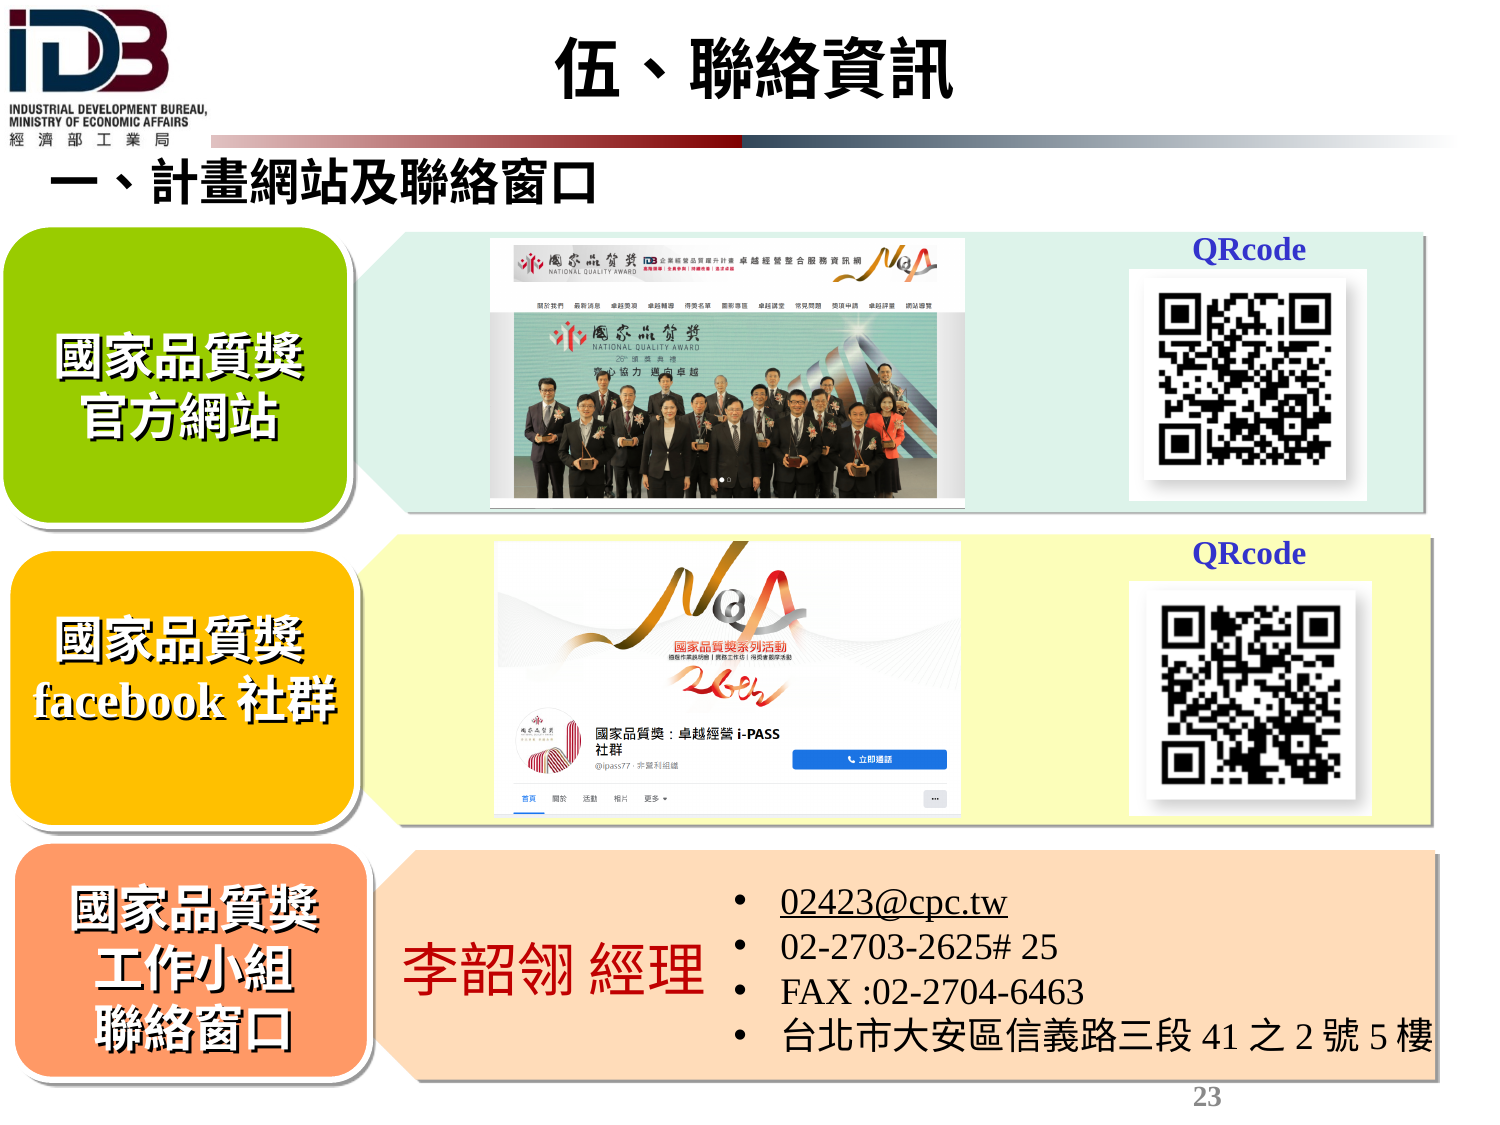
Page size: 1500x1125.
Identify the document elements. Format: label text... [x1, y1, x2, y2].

text_box 23 [1177, 1064, 1500, 1125]
text_box [19, 1064, 362, 1080]
picture [494, 541, 961, 818]
text_box 國家品質獎facebook社群 [4, 600, 366, 735]
text_box QRcode [1177, 523, 1324, 579]
text_box 李韶翎 經理 [386, 926, 719, 1011]
picture [1129, 270, 1367, 502]
text_box [7, 534, 1431, 829]
text_box 國家品質獎 工作小組 聯絡窗口 [0, 869, 388, 1064]
picture [490, 238, 965, 509]
text_box [388, 1011, 1436, 1080]
text_box 02423@cpc.tw 02-2703-2625# 25 FAX :02-2704-6463 台北市大安區信義路三段41之2號5樓 [719, 869, 1500, 1064]
text_box [0, 224, 1424, 526]
text_box [13, 840, 369, 869]
text_box 一、計畫網站及聯絡窗口 [34, 145, 638, 218]
text_box QRcode [1177, 219, 1324, 269]
text_box 國家品質獎 官方網站 [24, 317, 332, 452]
text_box [388, 850, 1436, 926]
text_box 伍、聯絡資訊 [5, 19, 1500, 118]
picture [1129, 581, 1372, 816]
